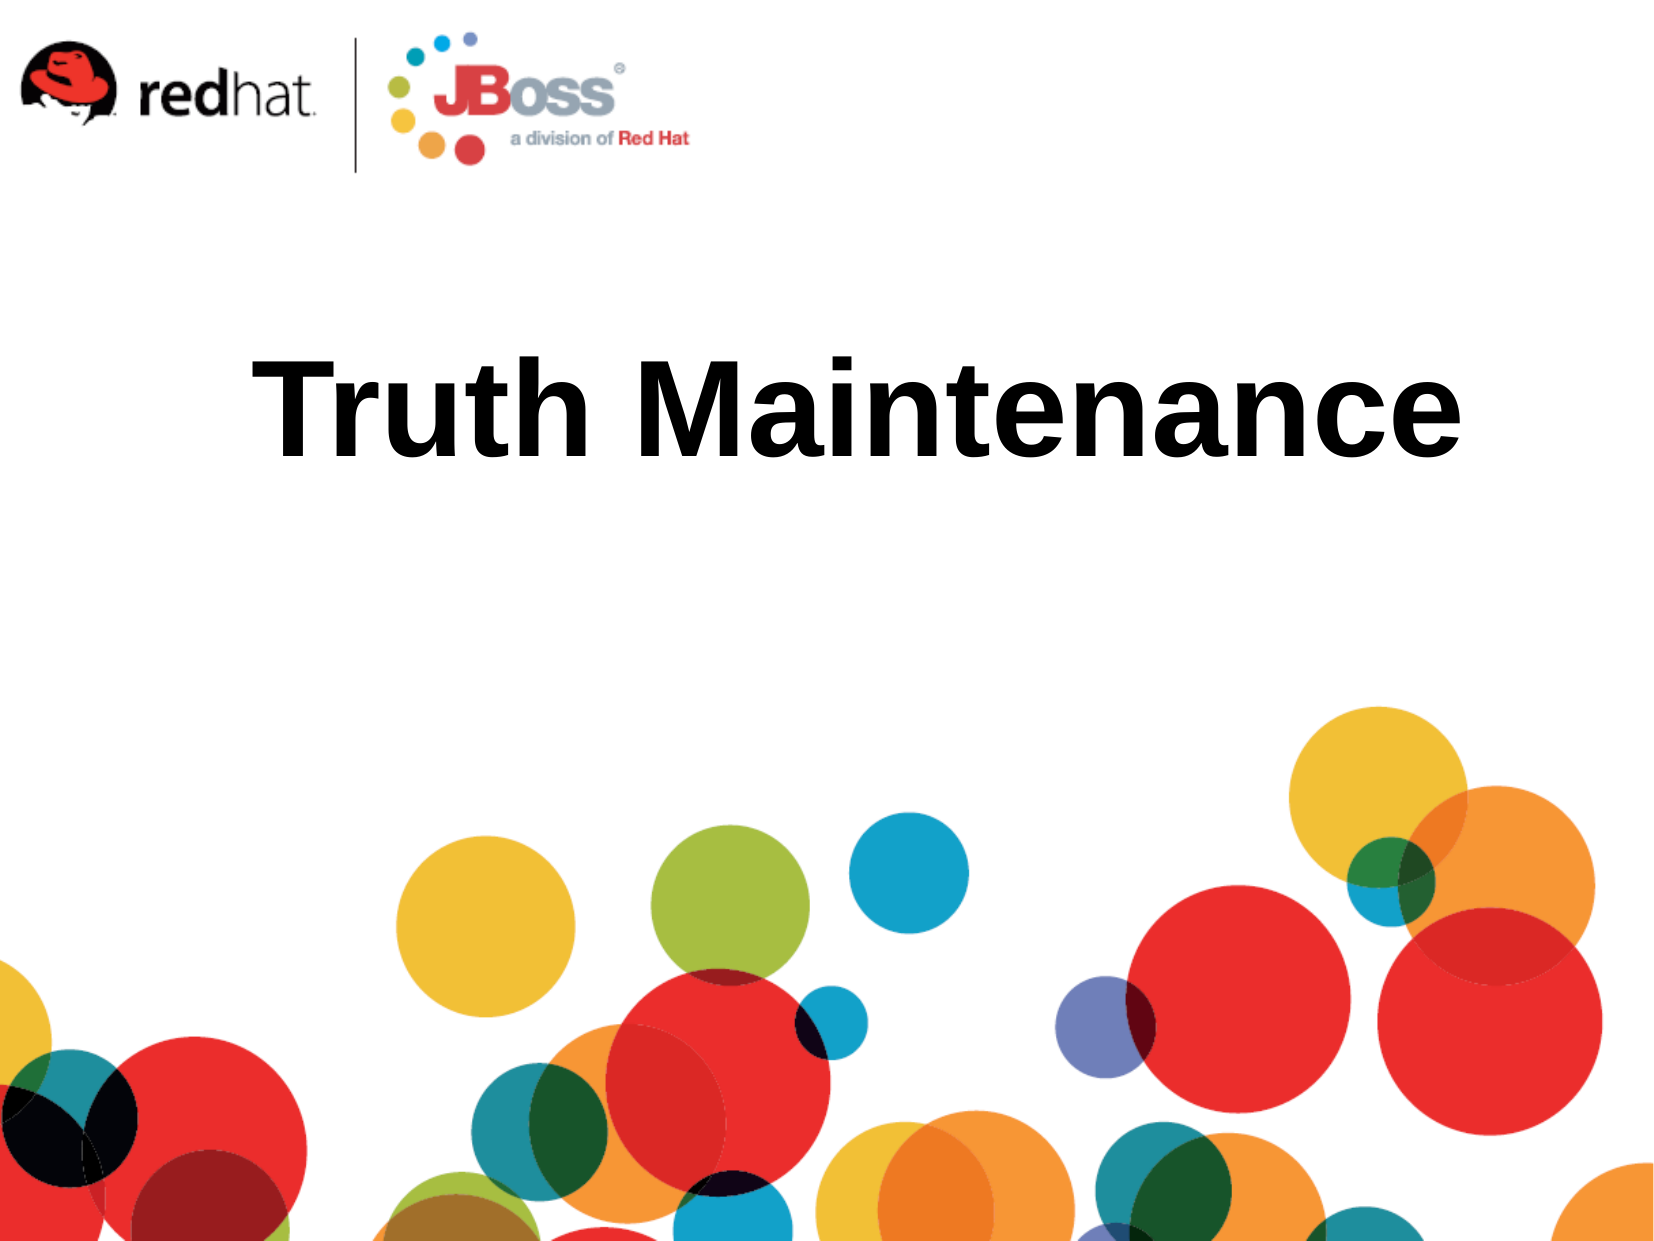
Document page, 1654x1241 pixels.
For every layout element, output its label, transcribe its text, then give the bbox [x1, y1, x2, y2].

picture [13, 5, 699, 182]
picture [0, 685, 1654, 1241]
text_box Truth Maintenance [236, 324, 1481, 494]
